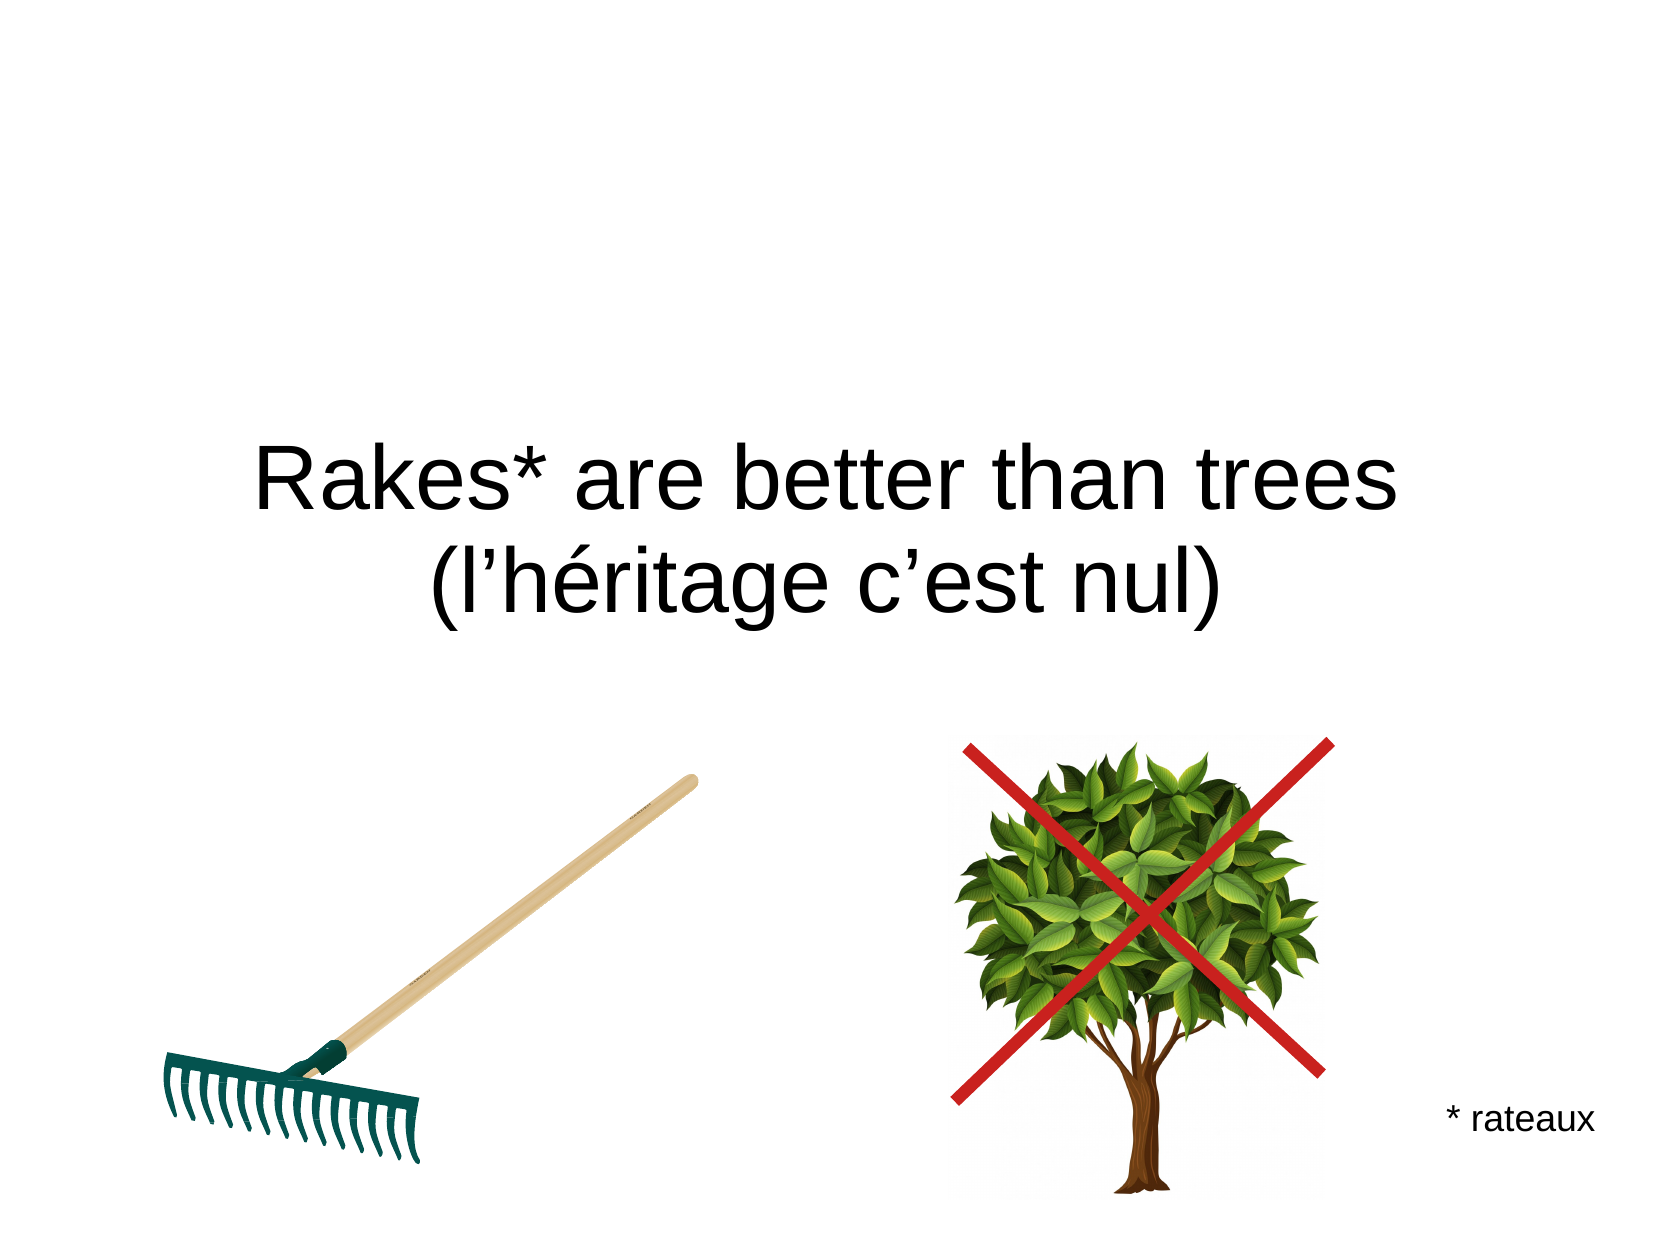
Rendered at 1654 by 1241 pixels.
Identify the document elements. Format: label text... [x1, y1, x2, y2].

picture [948, 735, 1325, 1201]
picture [163, 774, 699, 1165]
text_box * rateaux [1431, 1090, 1612, 1147]
subtitle Rakes* are better than trees (l’héritage c’est nul) [82, 49, 1571, 1010]
picture [1160, 757, 1325, 1067]
